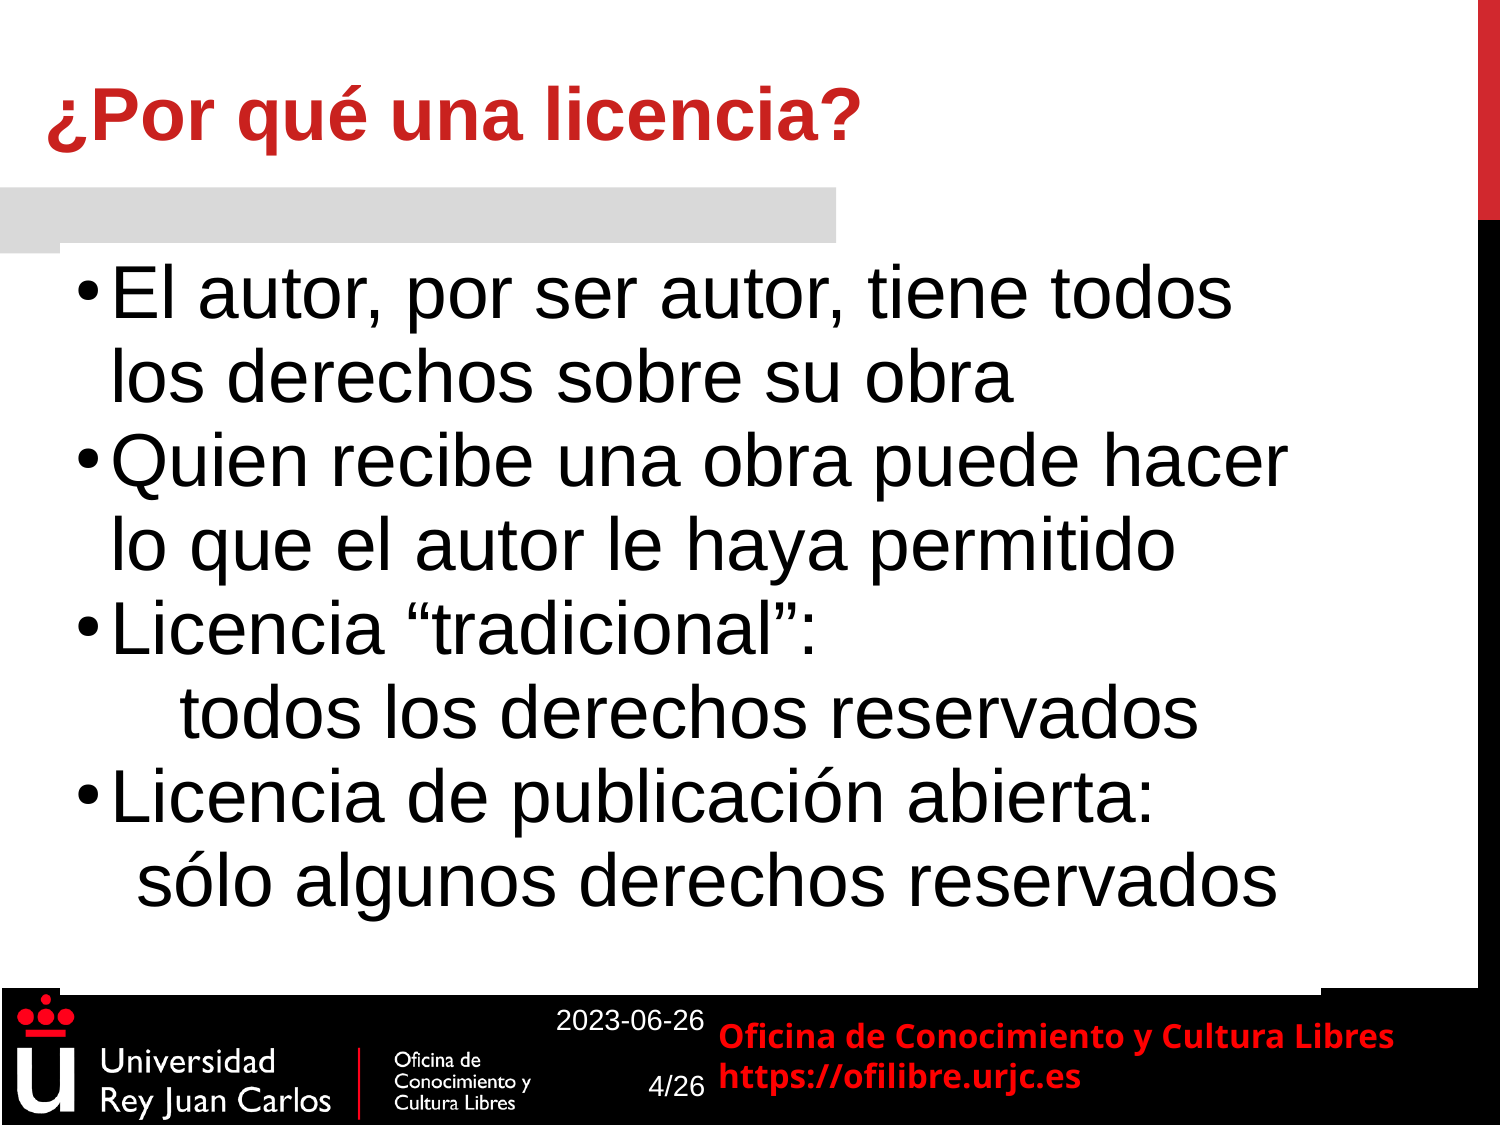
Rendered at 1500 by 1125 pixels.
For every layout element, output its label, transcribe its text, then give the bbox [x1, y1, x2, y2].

text_box El autor, por ser autor, tiene todos los derechos sobre su obra Quien recibe una obra puede hacer lo que el autor le haya permitido Licencia “tradicional”: todos los derechos reservados Licencia de publicación abierta: sólo algunos derechos reservados [60, 243, 1321, 995]
text_box ¿Por qué una licencia? [30, 64, 1306, 248]
picture [17, 994, 531, 1120]
title [75, 7, 1425, 196]
